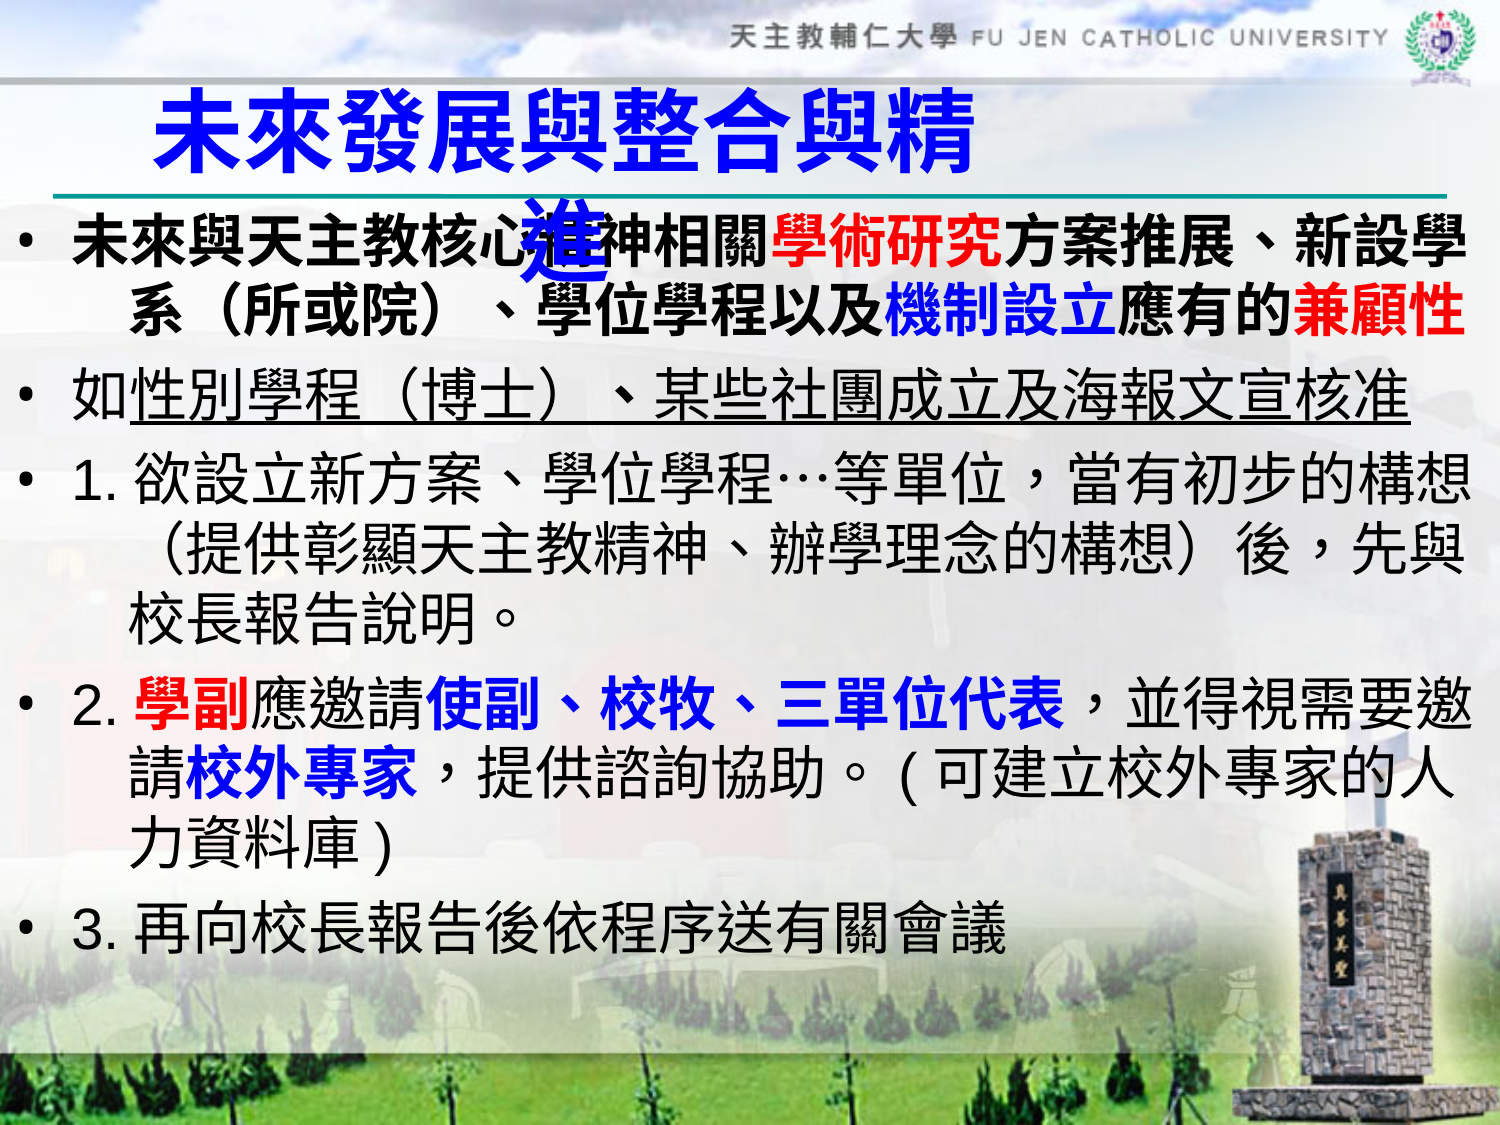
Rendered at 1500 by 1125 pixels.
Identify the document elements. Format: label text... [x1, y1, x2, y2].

list 未來與天主教核心精神相關學術研究方案推展、新設學系（所或院）、學位學程以及機制設立應有的兼顧性 如性別學程（博士）、某些社團成立及海報文宣核准 1.欲設立新方案、學位學程…等單位，當有初步的構想（提供彰顯天主教精神、辦學理念的構想）後，先與校長報告說明。 2.學副應邀請使副、校牧、三單位代表，並得視需要邀請校外專家，提供諮詢協助。(可建立校外專家的人力資料庫) 3.再向校長報告後依程序送有關會議 [0, 196, 1500, 1012]
text_box 未來發展與整合與精進 [91, 66, 1039, 192]
